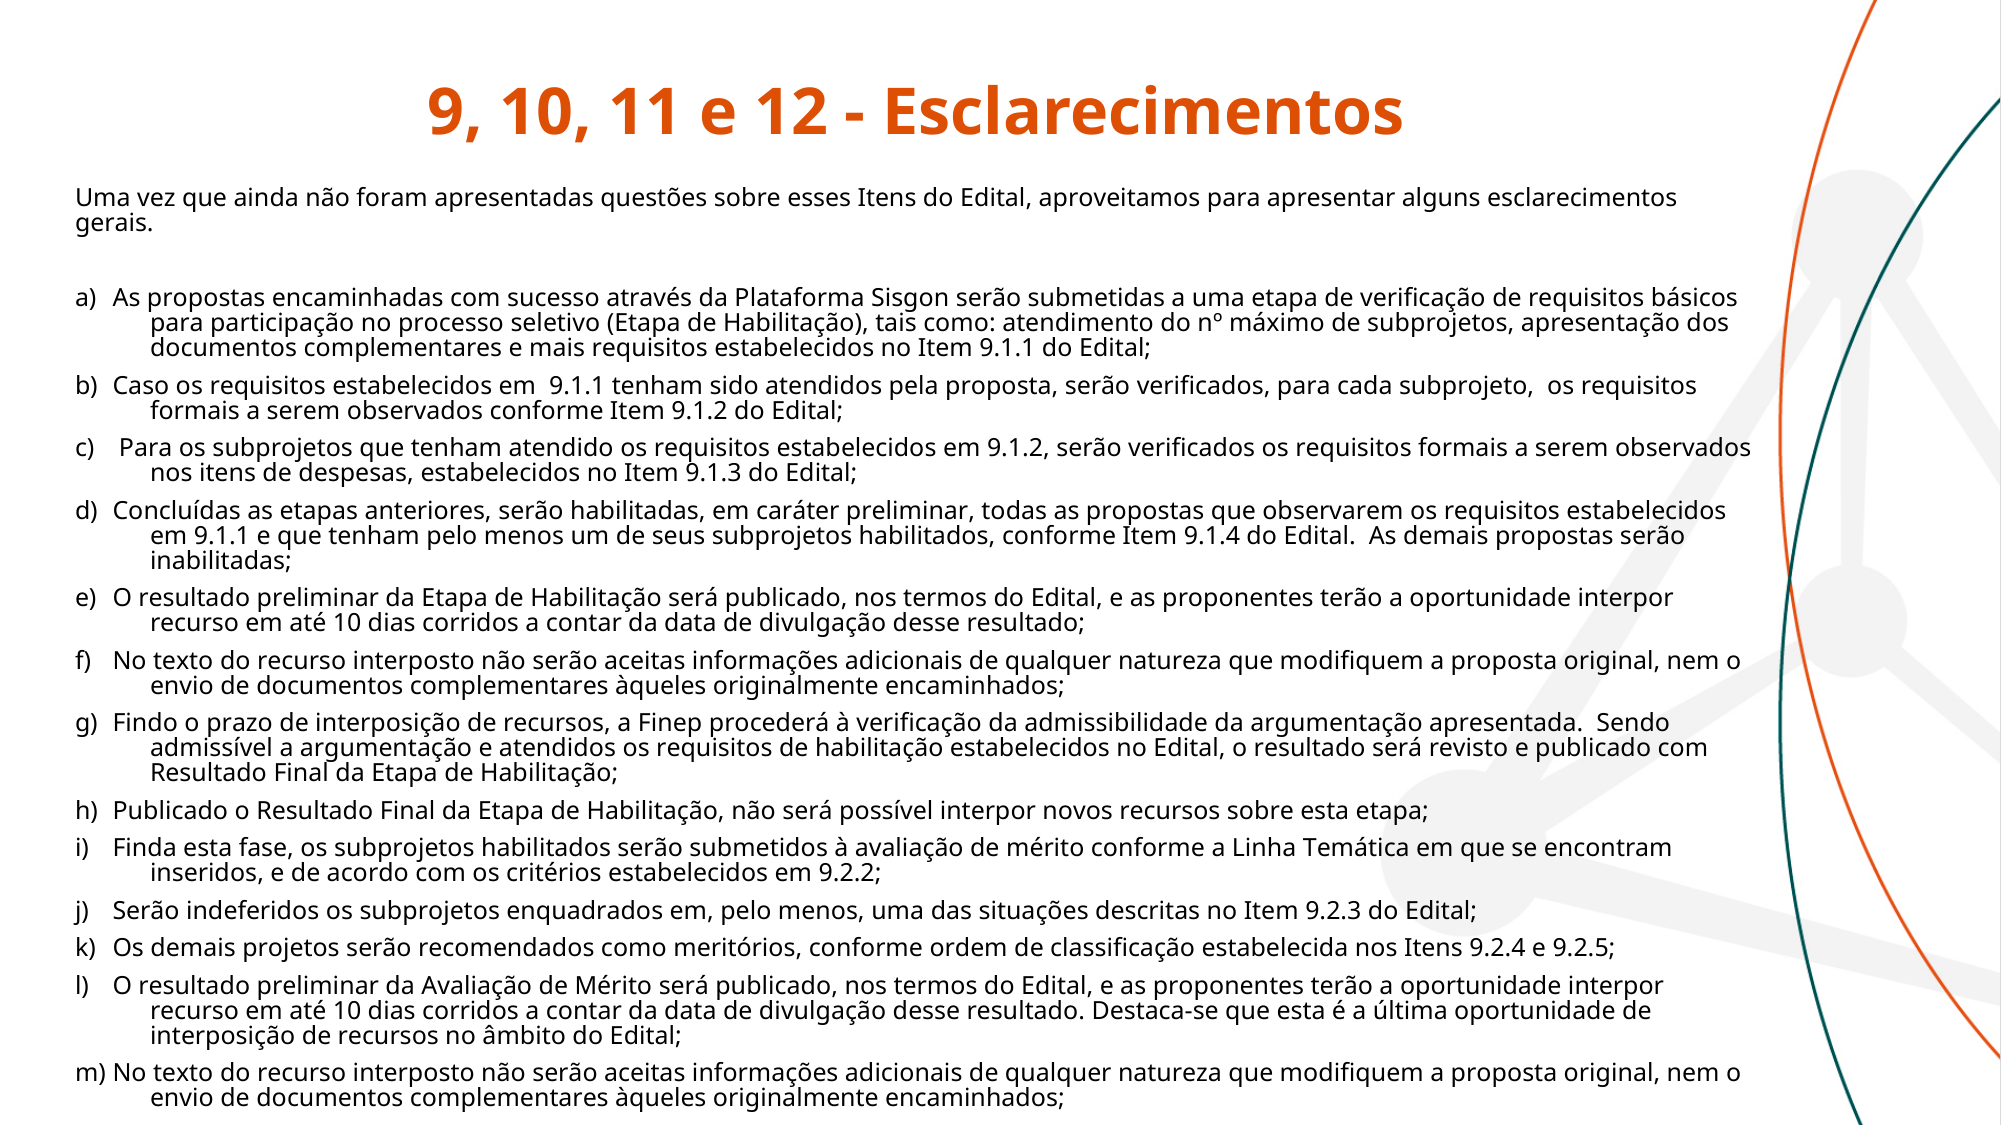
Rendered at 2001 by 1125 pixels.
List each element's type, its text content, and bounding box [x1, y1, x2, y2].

text_box 9, 10, 11 e 12 - Esclarecimentos [137, 59, 1696, 155]
text_box Uma vez que ainda não foram apresentadas questões sobre esses Itens do Edital, aproveitamos para apresentar alguns esclarecimentos gerais. As propostas encaminhadas com sucesso através da Plataforma Sisgon serão submetidas a uma etapa de verificação de requisitos básicos para participação no processo seletivo (Etapa de Habilitação), tais como: atendimento do nº máximo de subprojetos, apresentação dos documentos complementares e mais requisitos estabelecidos no Item 9.1.1 do Edital; Caso os requisitos estabelecidos em 9.1.1 tenham sido atendidos pela proposta, serão verificados, para cada subprojeto, os requisitos formais a serem observados conforme Item 9.1.2 do Edital; Para os subprojetos que tenham atendido os requisitos estabelecidos em 9.1.2, serão verificados os requisitos formais a serem observados nos itens de despesas, estabelecidos no Item 9.1.3 do Edital; Concluídas as etapas anteriores, serão habilitadas, em caráter preliminar, todas as propostas que observarem os requisitos estabelecidos em 9.1.1 e que tenham pelo menos um de seus subprojetos habilitados, conforme Item 9.1.4 do Edital. As demais propostas serão inabilitadas; O resultado preliminar da Etapa de Habilitação será publicado, nos termos do Edital, e as proponentes terão a oportunidade interpor recurso em até 10 dias corridos a contar da data de divulgação desse resultado; No texto do recurso interposto não serão aceitas informações adicionais de qualquer natureza que modifiquem a proposta original, nem o envio de documentos complementares àqueles originalmente encaminhados; Findo o prazo de interposição de recursos, a Finep procederá à verificação da admissibilidade da argumentação apresentada. Sendo admissível a argumentação e atendidos os requisitos de habilitação estabelecidos no Edital, o resultado será revisto e publicado com Resultado Final da Etapa de Habilitação; Publicado o Resultado Final da Etapa de Habilitação, não será possível interpor novos recursos sobre esta etapa; Finda esta fase, os subprojetos habilitados serão submetidos à avaliação de mérito conforme a Linha Temática em que se encontram inseridos, e de acordo com os critérios estabelecidos em 9.2.2; Serão indeferidos os subprojetos enquadrados em, pelo menos, uma das situações descritas no Item 9.2.3 do Edital; Os demais projetos serão recomendados como meritórios, conforme ordem de classificação estabelecida nos Itens 9.2.4 e 9.2.5; O resultado preliminar da Avaliação de Mérito será publicado, nos termos do Edital, e as proponentes terão a oportunidade interpor recurso em até 10 dias corridos a contar da data de divulgação desse resultado. Destaca-se que esta é a última oportunidade de interposição de recursos no âmbito do Edital; No texto do recurso interposto não serão aceitas informações adicionais de qualquer natureza que modifiquem a proposta original, nem o envio de documentos complementares àqueles originalmente encaminhados; [60, 179, 1774, 1079]
